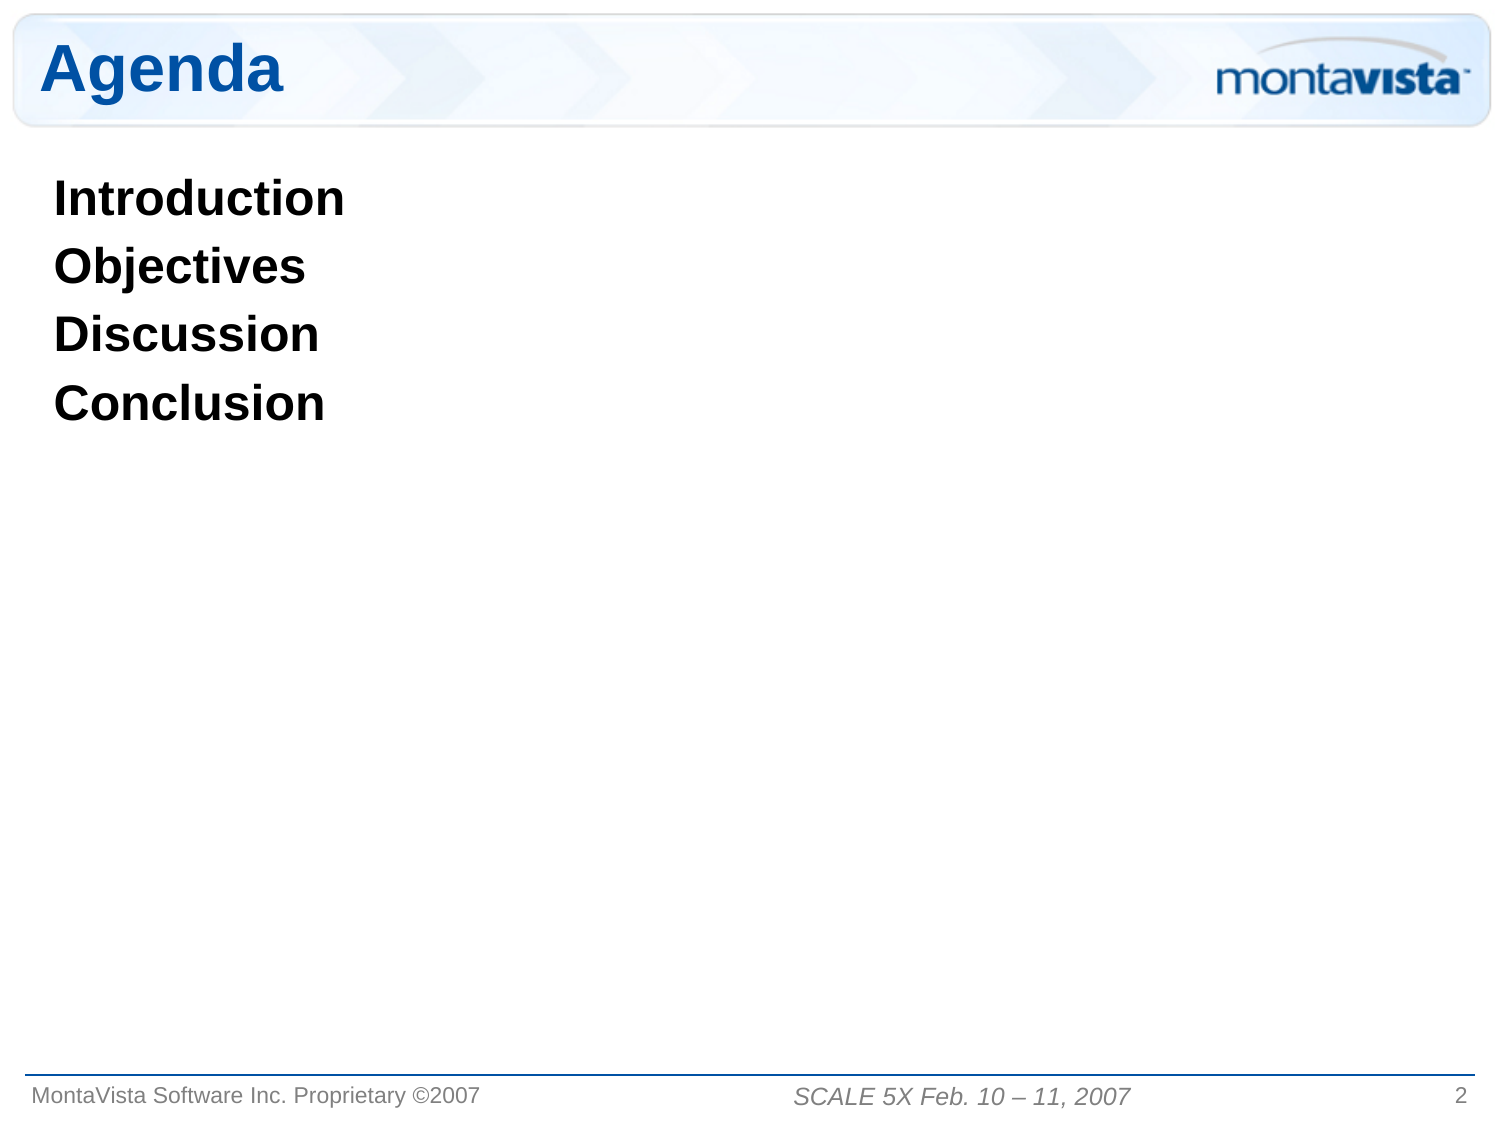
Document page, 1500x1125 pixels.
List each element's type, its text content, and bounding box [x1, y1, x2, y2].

list Introduction Objectives Discussion Conclusion [24, 162, 1476, 1038]
title Agenda [24, 12, 1200, 126]
